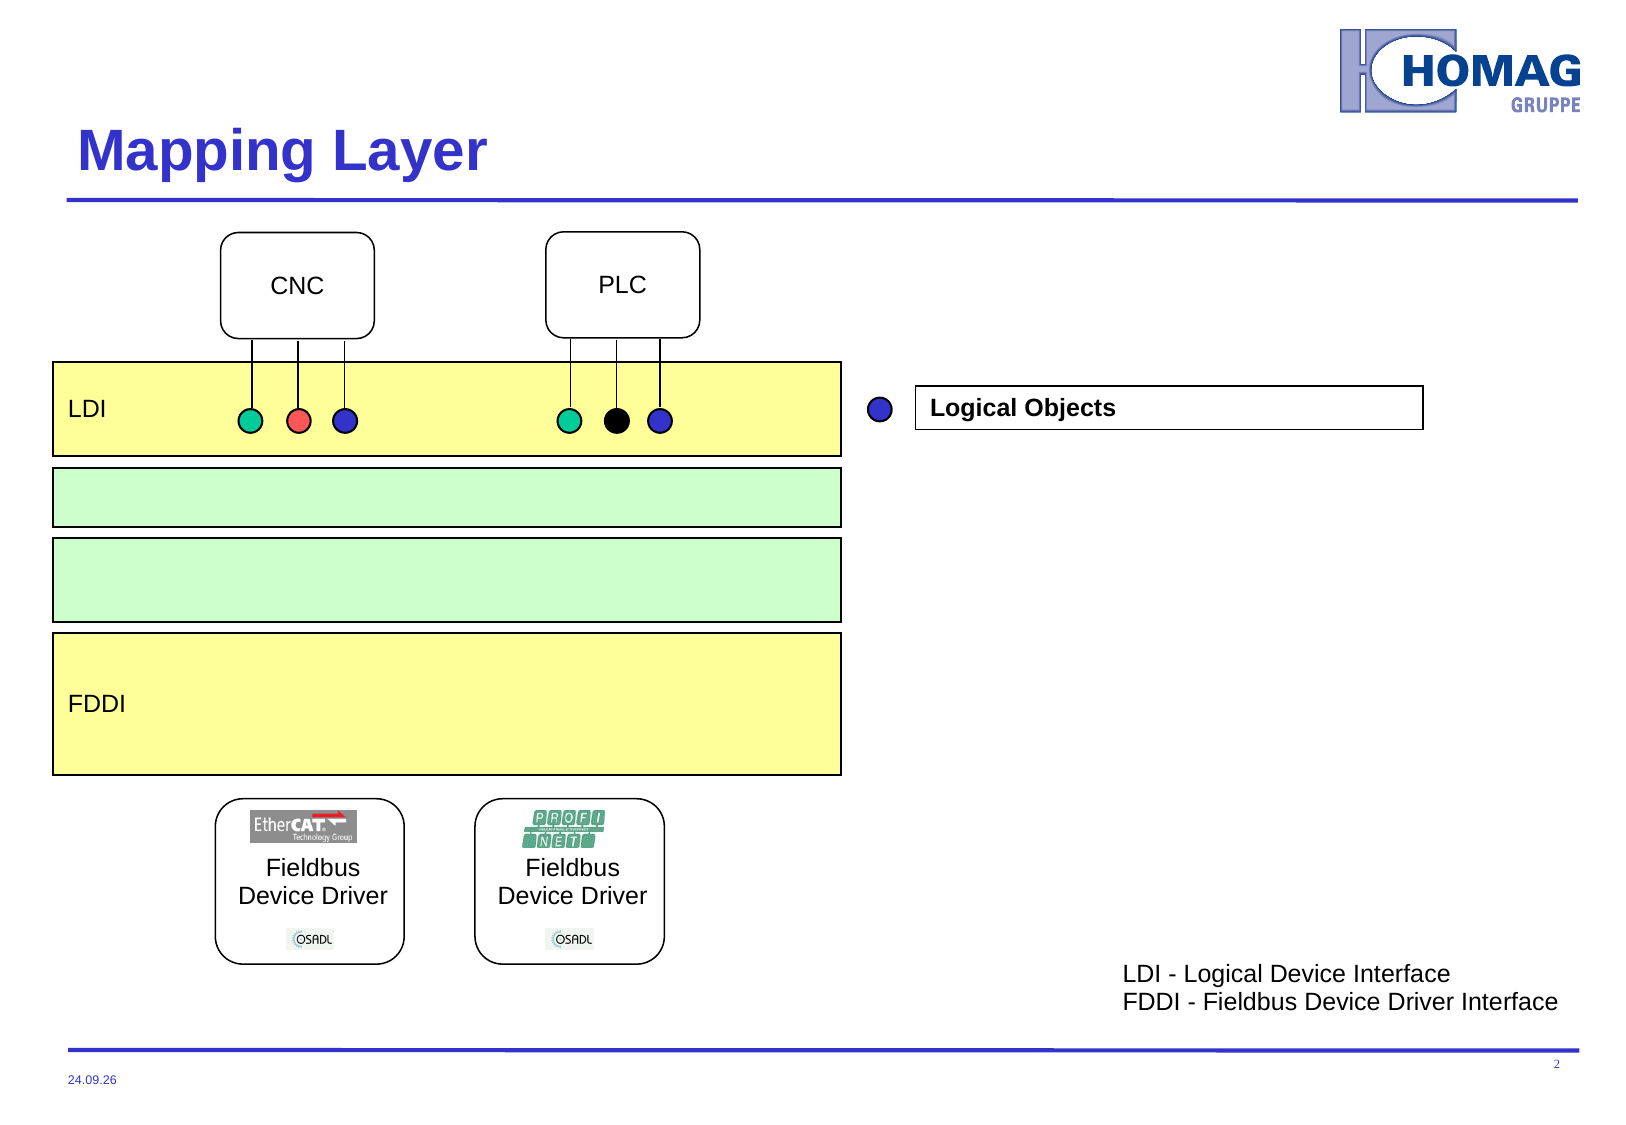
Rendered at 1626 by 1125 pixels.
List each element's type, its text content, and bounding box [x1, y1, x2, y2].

title Mapping Layer [62, 99, 1438, 201]
text_box CNC [220, 232, 375, 339]
text_box LDI - Logical Device Interface FDDI - Fieldbus Device Driver Interface [1107, 952, 1575, 1024]
text_box PLC [545, 231, 700, 338]
text_box Fieldbus Device Driver [215, 798, 405, 965]
text_box [333, 409, 358, 433]
text_box FDDI [53, 633, 842, 775]
text_box [287, 409, 311, 433]
text_box [53, 467, 842, 527]
picture [250, 810, 357, 843]
text_box [648, 409, 672, 433]
text_box Fieldbus Device Driver [474, 798, 665, 965]
text_box [53, 538, 842, 622]
picture [522, 810, 605, 848]
text_box [867, 397, 892, 422]
picture [545, 928, 594, 950]
picture [286, 928, 334, 950]
text_box [604, 409, 629, 433]
text_box LDI [53, 361, 842, 456]
text_box Logical Objects [915, 385, 1423, 430]
